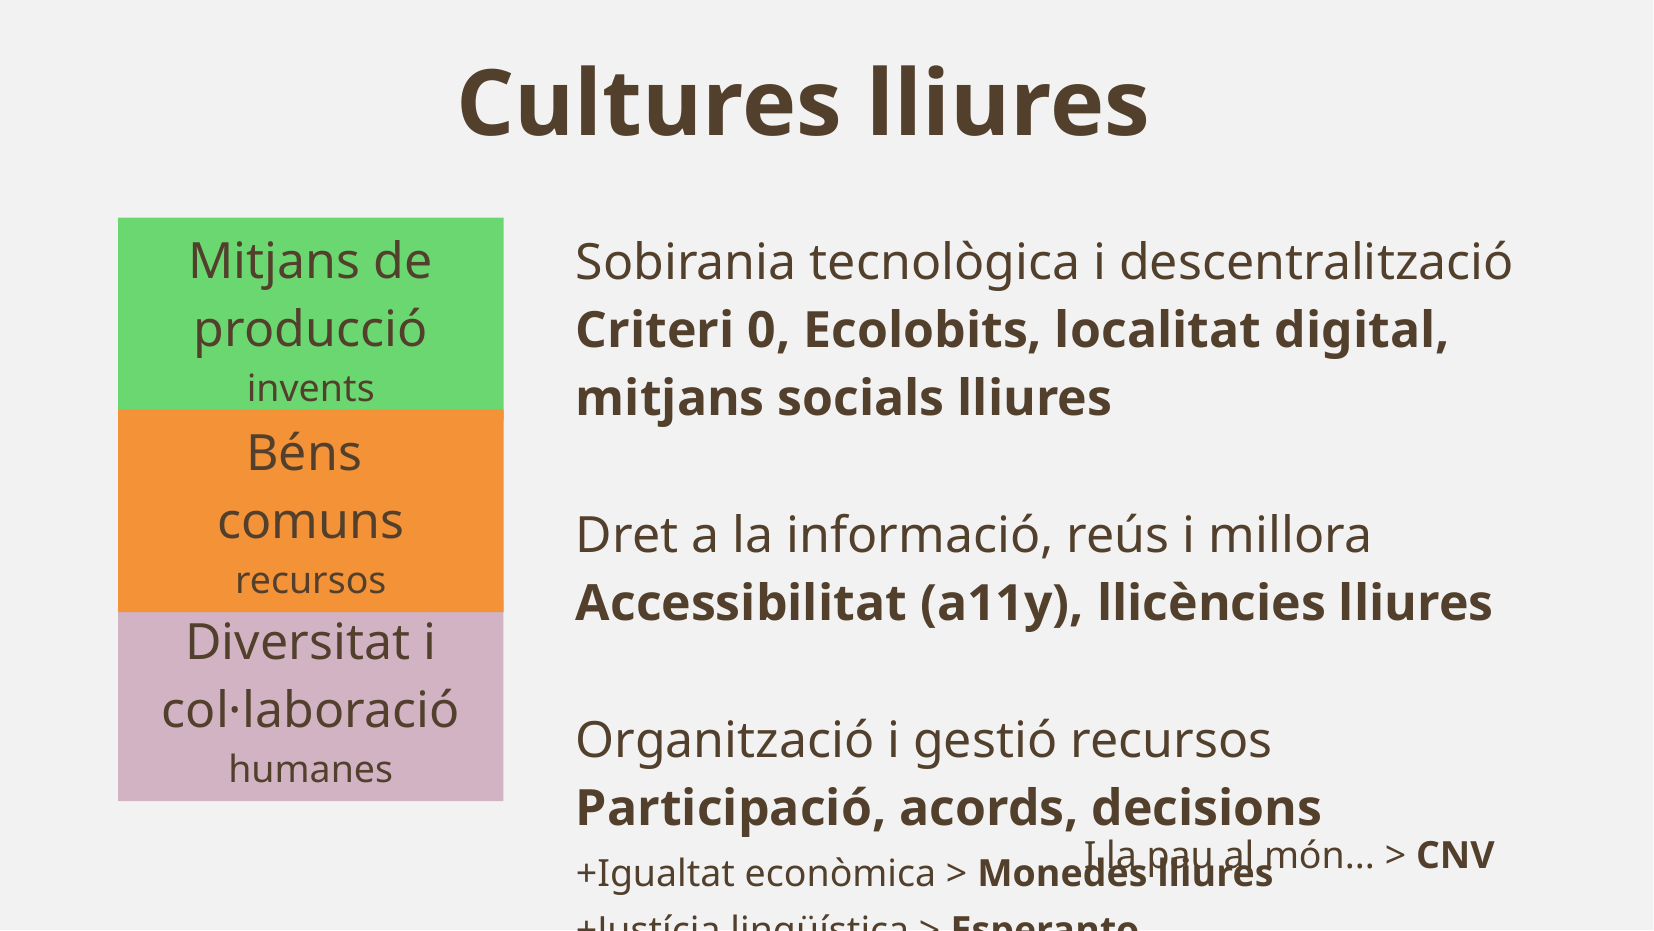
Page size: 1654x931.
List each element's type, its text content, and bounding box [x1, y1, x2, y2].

text_box Diversitat i col·laboració humanes [118, 614, 504, 786]
text_box Mitjans de producció invents [118, 230, 504, 408]
text_box Sobirania tecnològica i descentralització Criteri 0, Ecolobits, localitat digital, mitjans socials lliures Dret a la informació, reús i millora Accessibilitat (a11y), llicències lliures Organització i gestió recursos Participació, acords, decisions +Igualtat econòmica > Monedes lliures +Justícia lingüística > Esperanto [561, 218, 1565, 795]
title Cultures lliures [59, 21, 1548, 178]
text_box Béns comuns recursos [118, 431, 504, 591]
text_box I la pau al món... > CNV [1068, 820, 1530, 875]
